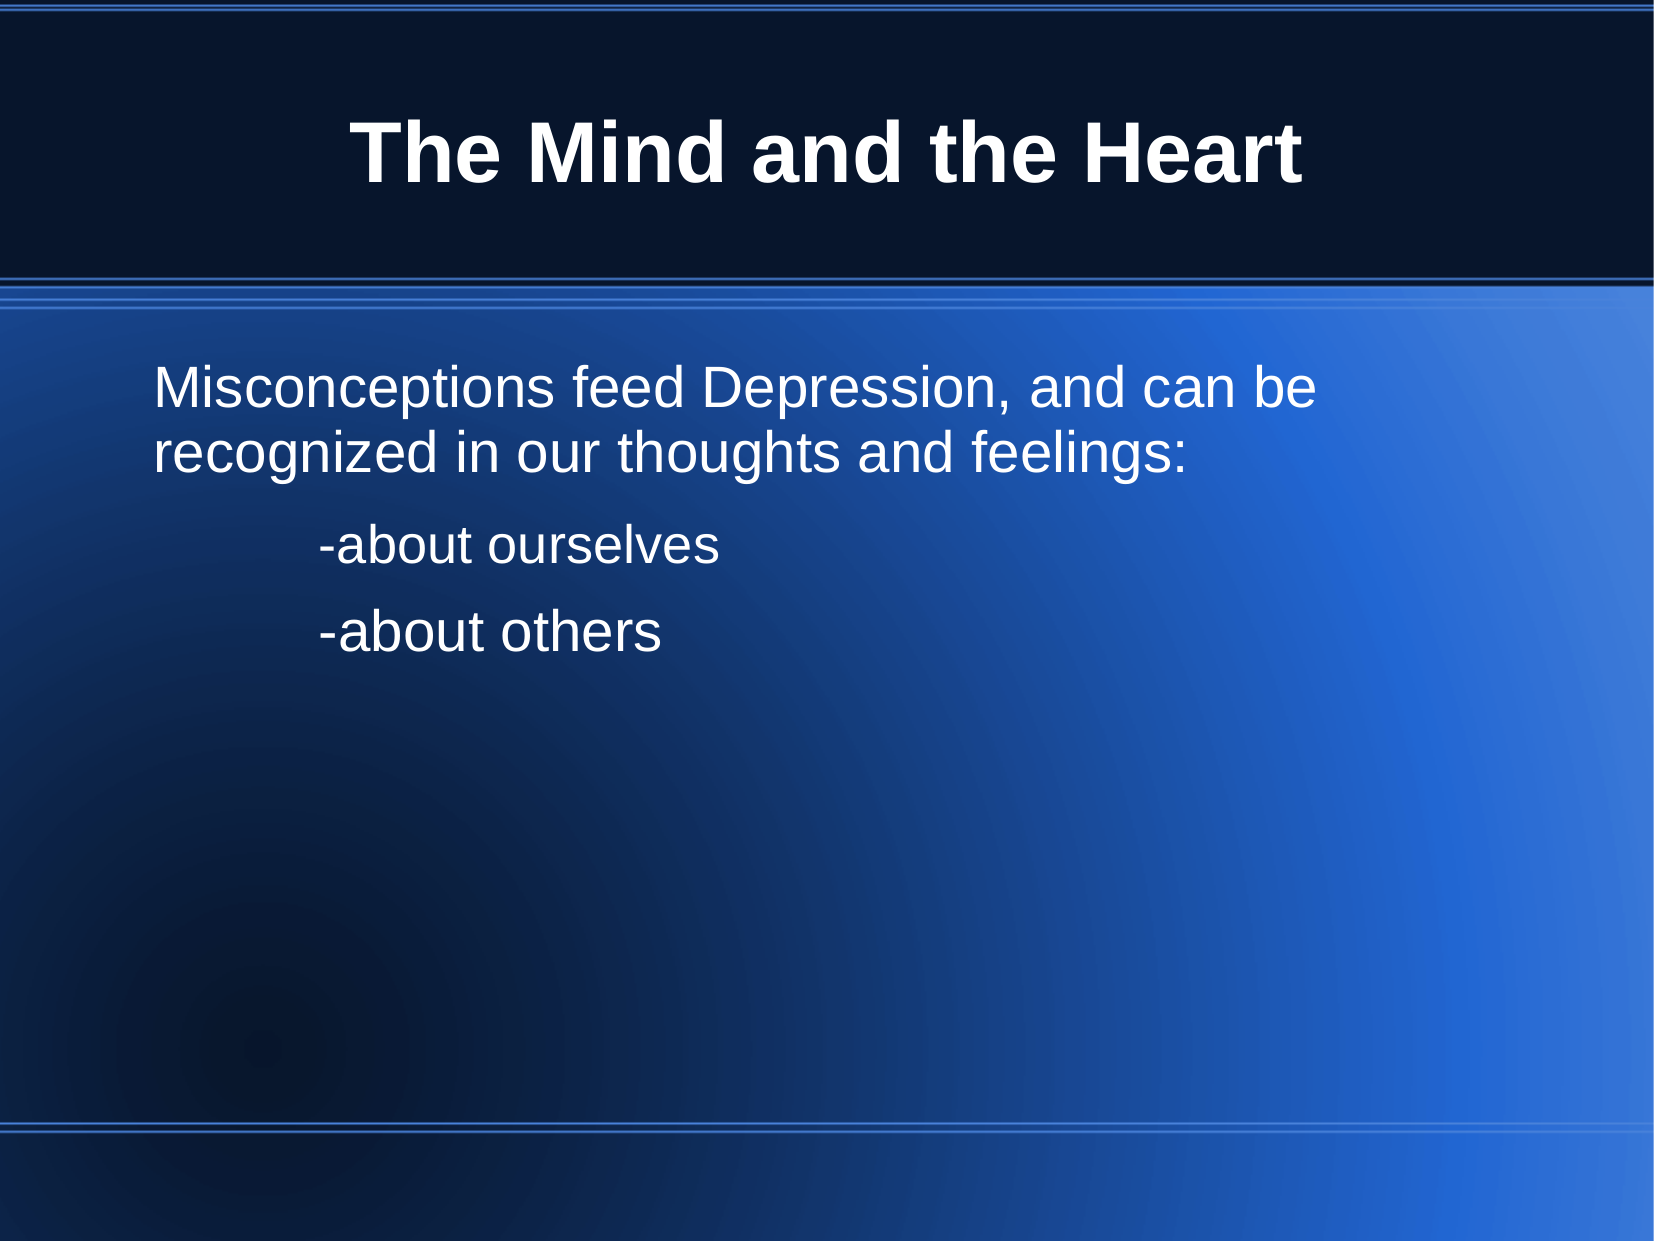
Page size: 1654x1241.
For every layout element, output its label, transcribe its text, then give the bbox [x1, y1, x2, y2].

list Misconceptions feed Depression, and can be recognized in our thoughts and feelings: -about ourselves -about others [82, 355, 1571, 1209]
text_box [630, 390, 660, 462]
title The Mind and the Heart [82, 49, 1571, 257]
picture [0, 0, 1654, 1241]
